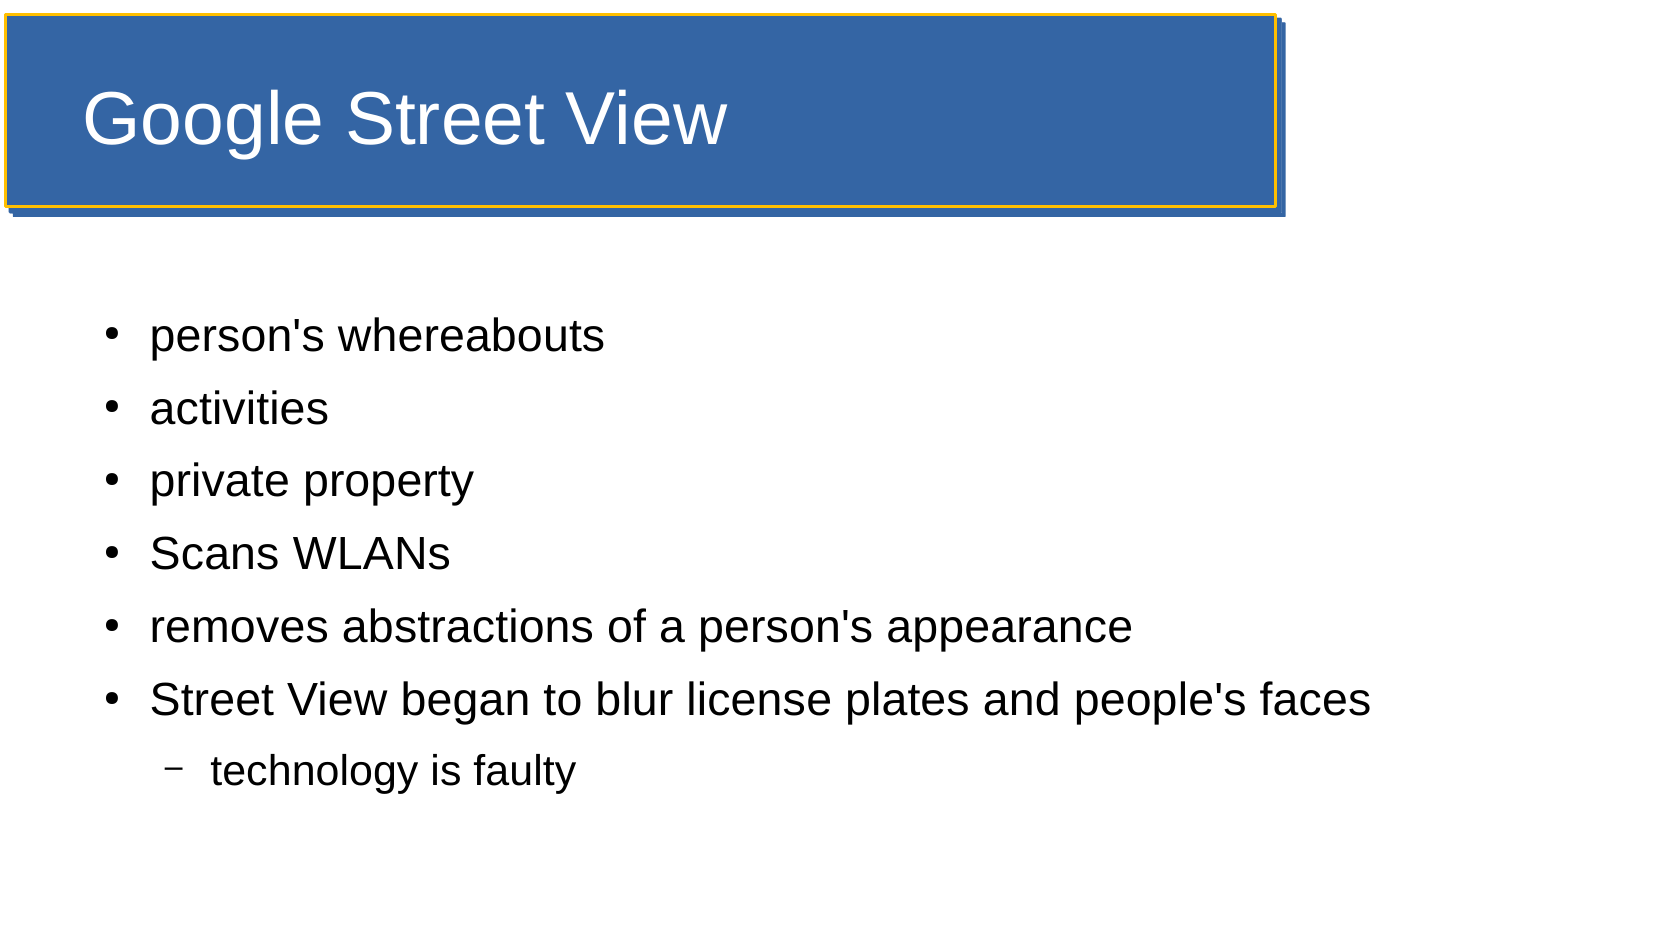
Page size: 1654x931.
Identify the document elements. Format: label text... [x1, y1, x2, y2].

title Google Street View [82, 44, 1235, 192]
list person's whereabouts activities private property Scans WLANs removes abstractions of a person's appearance Street View began to blur license plates and people's faces technology is faulty [88, 236, 1565, 798]
